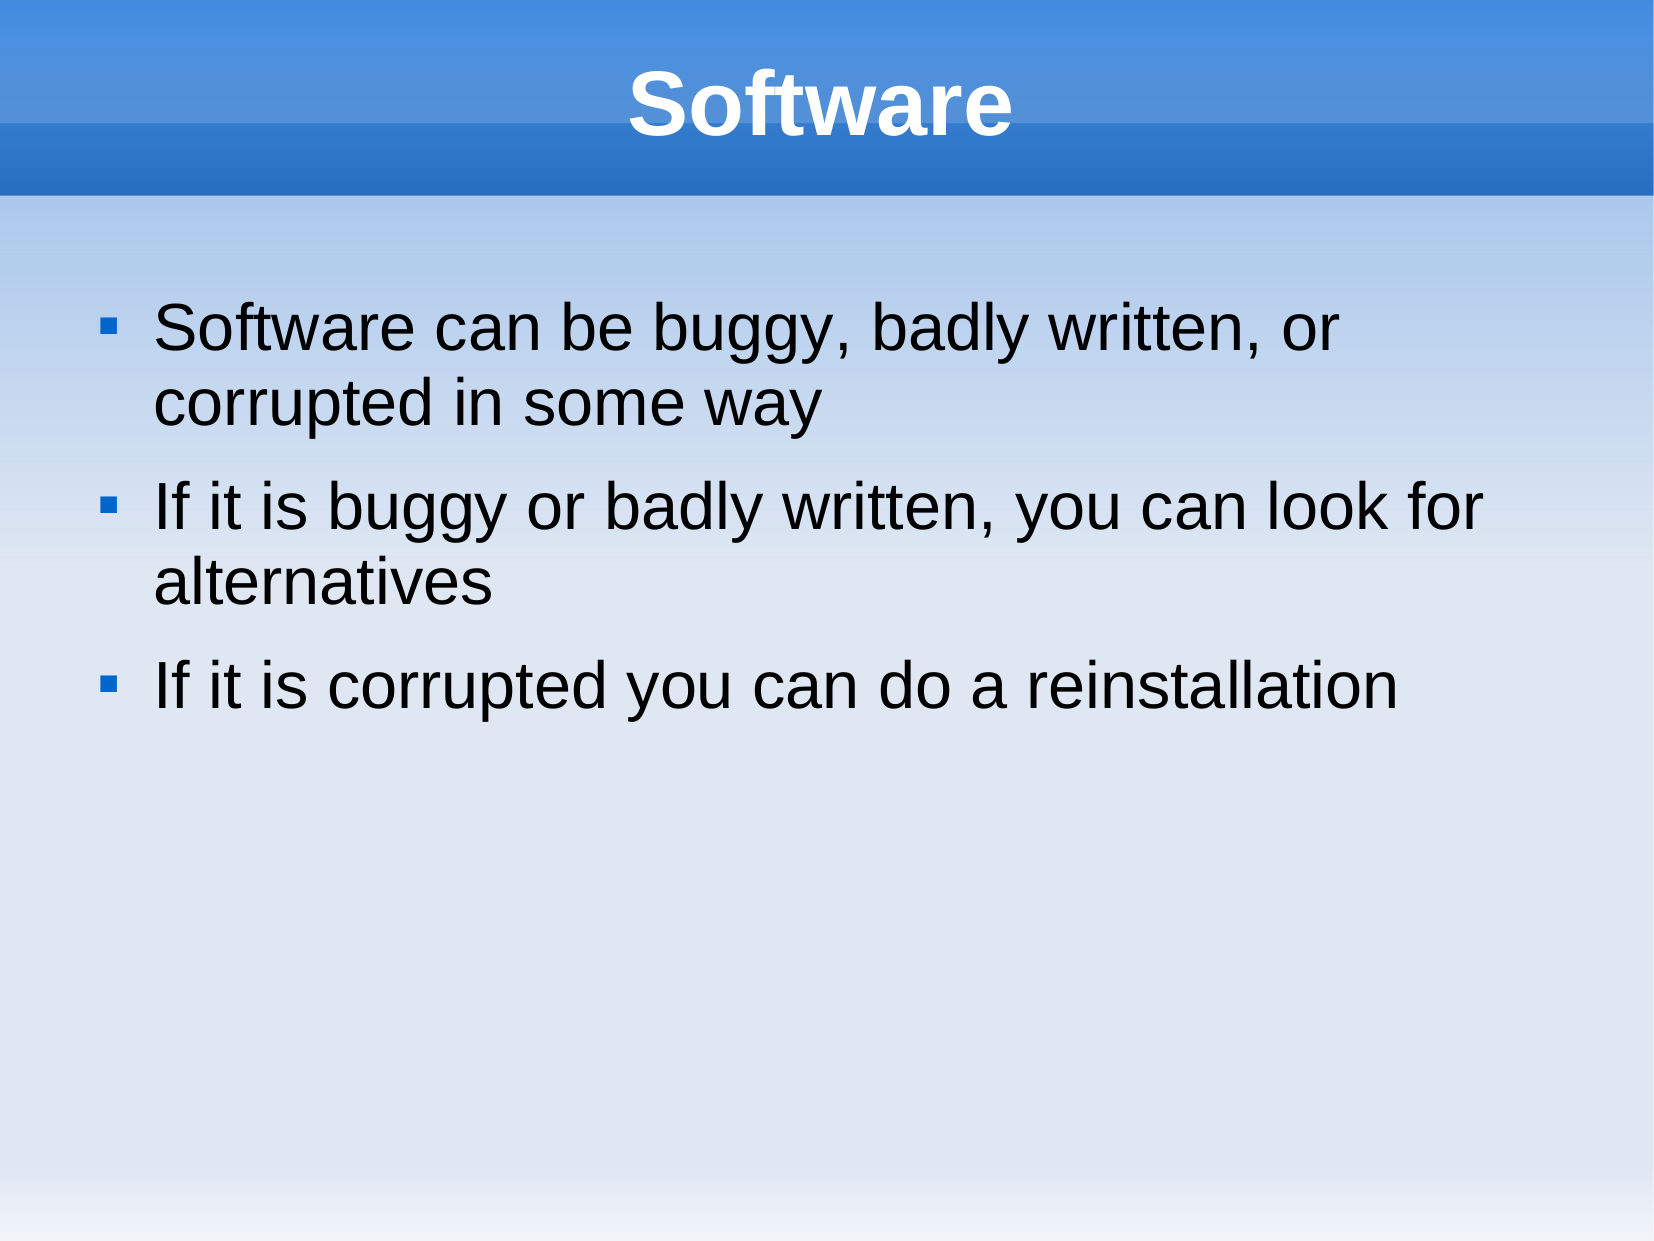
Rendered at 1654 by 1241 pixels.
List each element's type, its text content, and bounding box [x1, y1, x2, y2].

list Software can be buggy, badly written, or corrupted in some way If it is buggy or badly written, you can look for alternatives If it is corrupted you can do a reinstallation [82, 290, 1571, 1109]
title Software [76, 0, 1565, 208]
picture [0, 0, 1654, 1241]
